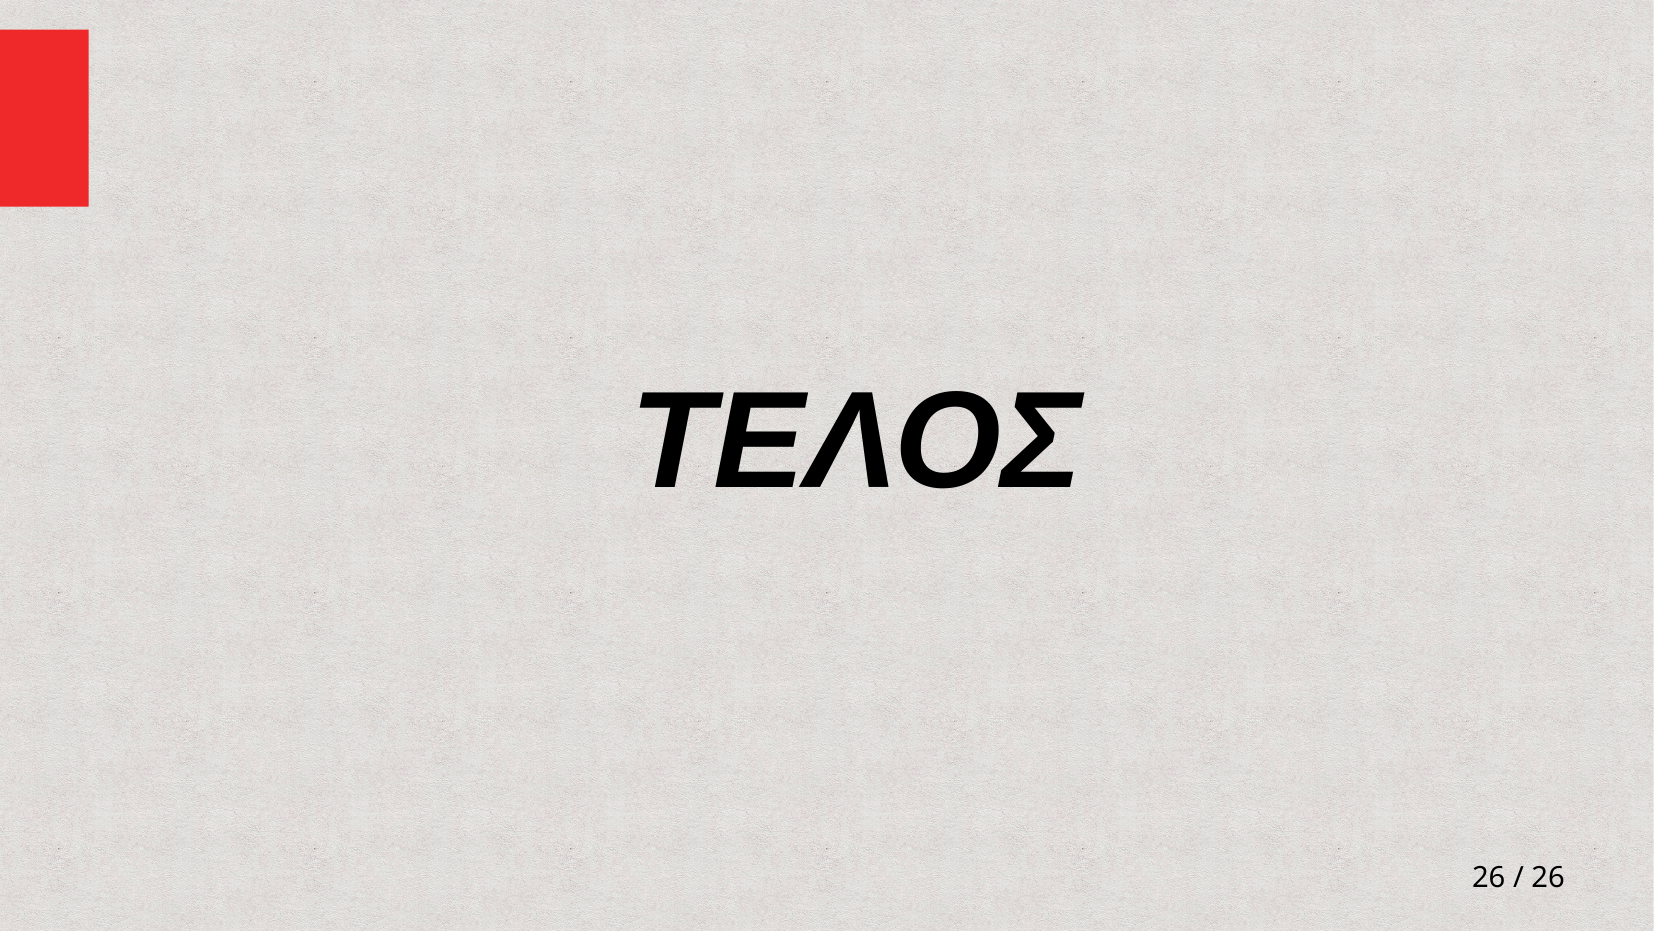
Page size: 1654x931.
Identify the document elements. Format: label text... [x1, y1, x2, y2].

picture [0, 0, 1654, 931]
subtitle TEΛΟΣ [118, 29, 1595, 851]
